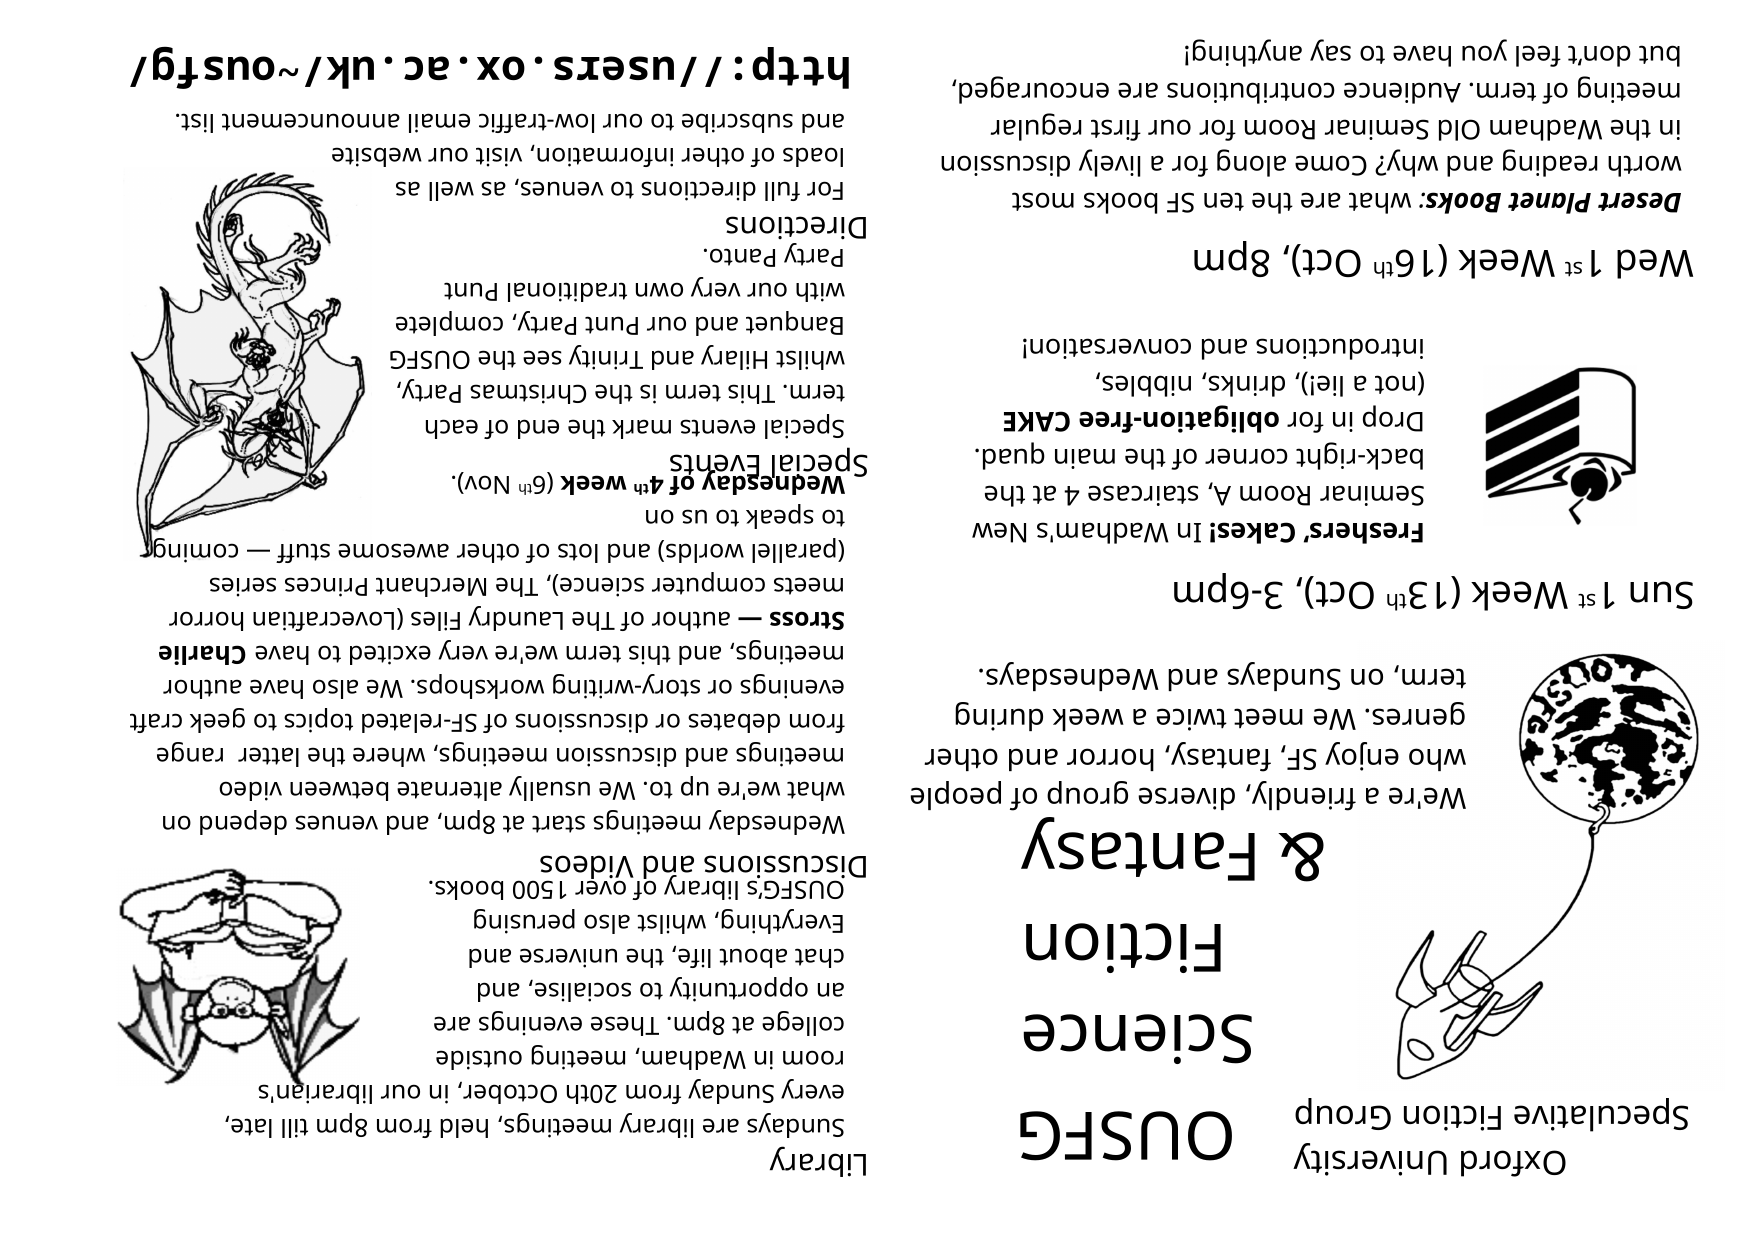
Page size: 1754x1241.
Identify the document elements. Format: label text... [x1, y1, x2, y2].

picture [123, 217, 372, 498]
text_box Wednesday meetings start at 8pm, and venues depend on what we're up to. We usually alternate between video meetings and discussion meetings, where the latter range from debates or discussions of SF-related topics to geek craft evenings or story-writing workshops. We also have author meetings, and this term we're very excited to have Charlie Stross — author of The Laundry Files (Lovecraftian horror meets computer science), The Merchant Princes series (parallel worlds) and lots of other awesome stuff — coming to speak to us on Wednesday of 4th week (6th Nov). [111, 498, 860, 851]
text_box Directions [628, 205, 884, 257]
text_box Oxford University Speculative Fiction Group [1161, 1092, 1705, 1195]
text_box Freshers’ Cakes! In Wadham's New Seminar Room A, staircase 4 at the back-right corner of the main quad. Drop in for obligation-free CAKE (not a lie!), drinks, nibbles, introductions and conversation! [938, 296, 1441, 551]
text_box For full directions to venues, as well as loads of other information, visit our website and subscribe to our low-traffic email announcement list. [81, 110, 860, 217]
text_box Desert Planet Books: what are the ten SF books most worth reading and why? Come along for a lively discussion in the Wadham Old Seminar Room for our first regular meeting of term. Audience contributions are encouraged, but don’t feel you have to say anything! [917, 1, 1697, 230]
picture [1483, 365, 1637, 526]
picture [116, 868, 360, 1086]
text_box Special Events [628, 443, 884, 495]
picture [1357, 640, 1725, 1091]
text_box We're a friendly, diverse group of people who enjoy SF, fantasy, horror and other genres. We meet twice a week during term, on Sundays and Wednesdays. [889, 551, 1481, 828]
text_box Wed 1st Week (16th Oct), 8pm [1150, 223, 1709, 298]
text_box http://users.ox.ac.uk/~ousfg/ [51, 41, 866, 110]
text_box Special events mark the end of each term. This term is the Christmas Party, whilst Hilary and Trinity see the OUSFG Banquet and our Punt Party, complete with our very own traditional Punt Party Panto. [365, 257, 860, 455]
text_box Library [628, 1142, 884, 1195]
text_box Discussions and Videos [440, 839, 884, 896]
text_box Science Fiction & Fantasy [942, 832, 1343, 1095]
text_box Sun 1st Week (13th Oct), 3-6pm [1052, 567, 1710, 631]
text_box OUSFG [975, 1096, 1161, 1192]
text_box Sundays are library meetings, held from 8pm till late, every Sunday from 20th October, in our librarian's room in Wadham, meeting outside college at 8pm. These evenings are an opportunity to socialise, and chat about life, the universe and Everything, whilst also perusing OUSFG’s library of over 1500 books. [146, 896, 860, 1154]
